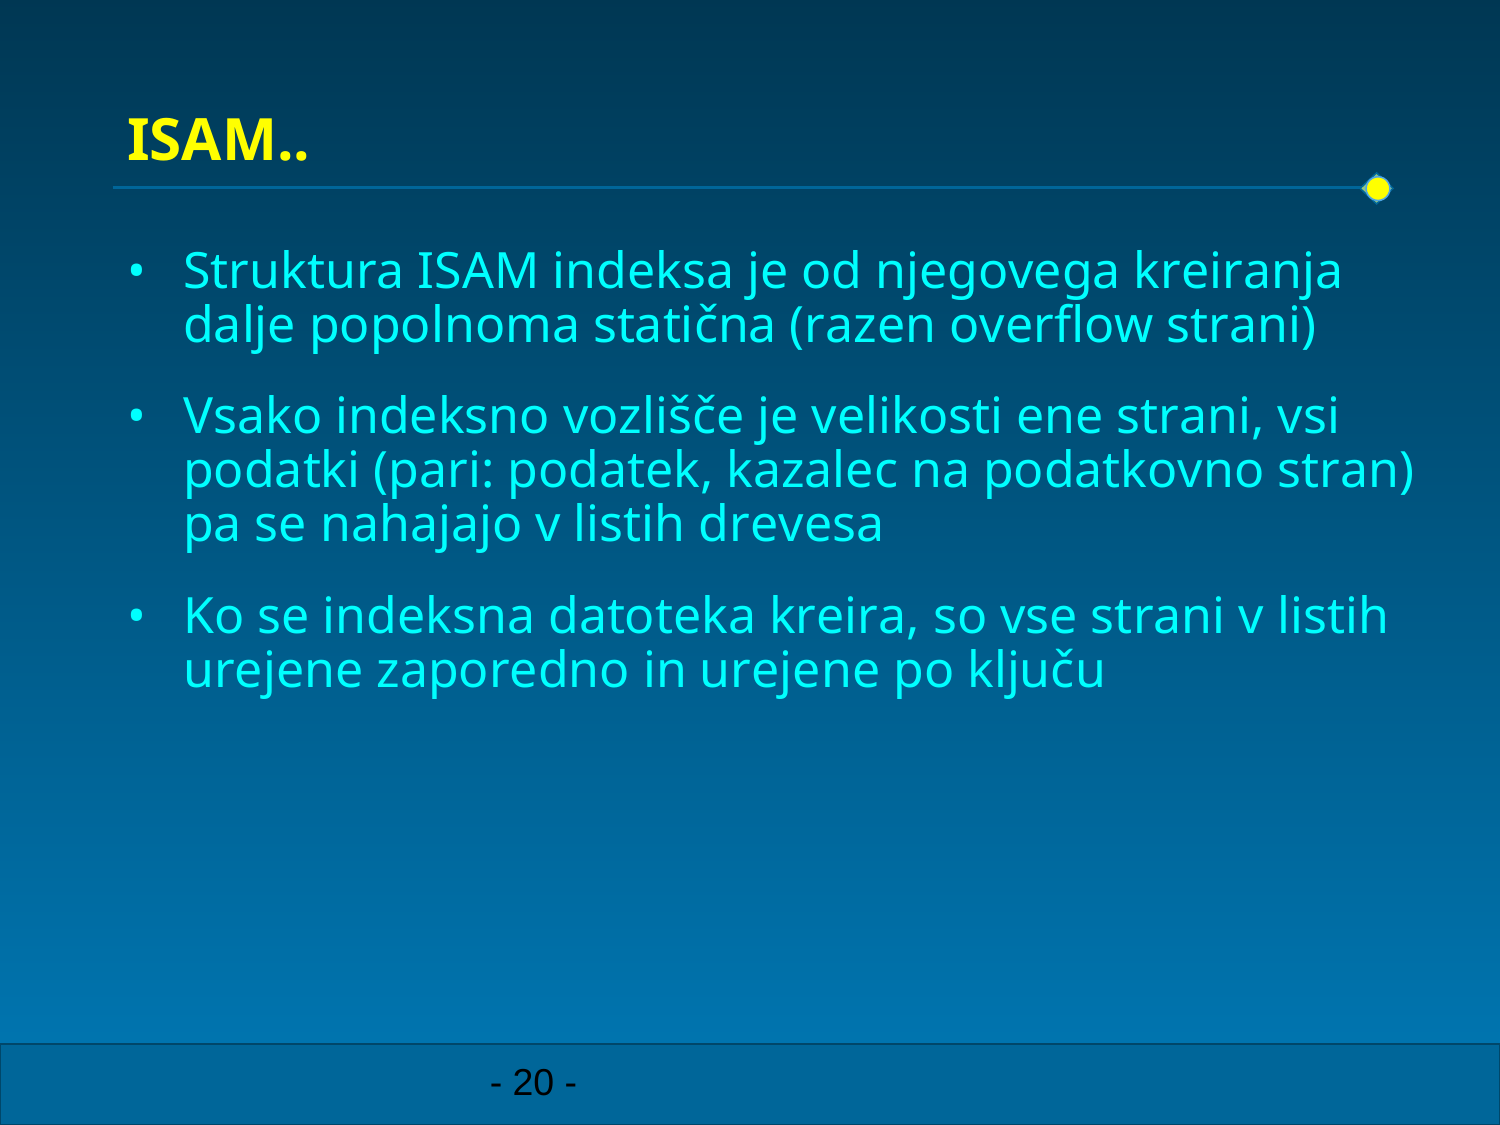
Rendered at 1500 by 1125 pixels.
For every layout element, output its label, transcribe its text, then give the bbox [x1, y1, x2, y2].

list Struktura ISAM indeksa je od njegovega kreiranja dalje popolnoma statična (razen overflow strani) Vsako indeksno vozlišče je velikosti ene strani, vsi podatki (pari: podatek, kazalec na podatkovno stran) pa se nahajajo v listih drevesa Ko se indeksna datoteka kreira, so vse strani v listih urejene zaporedno in urejene po ključu [112, 237, 1447, 963]
title ISAM.. [112, 94, 1388, 181]
